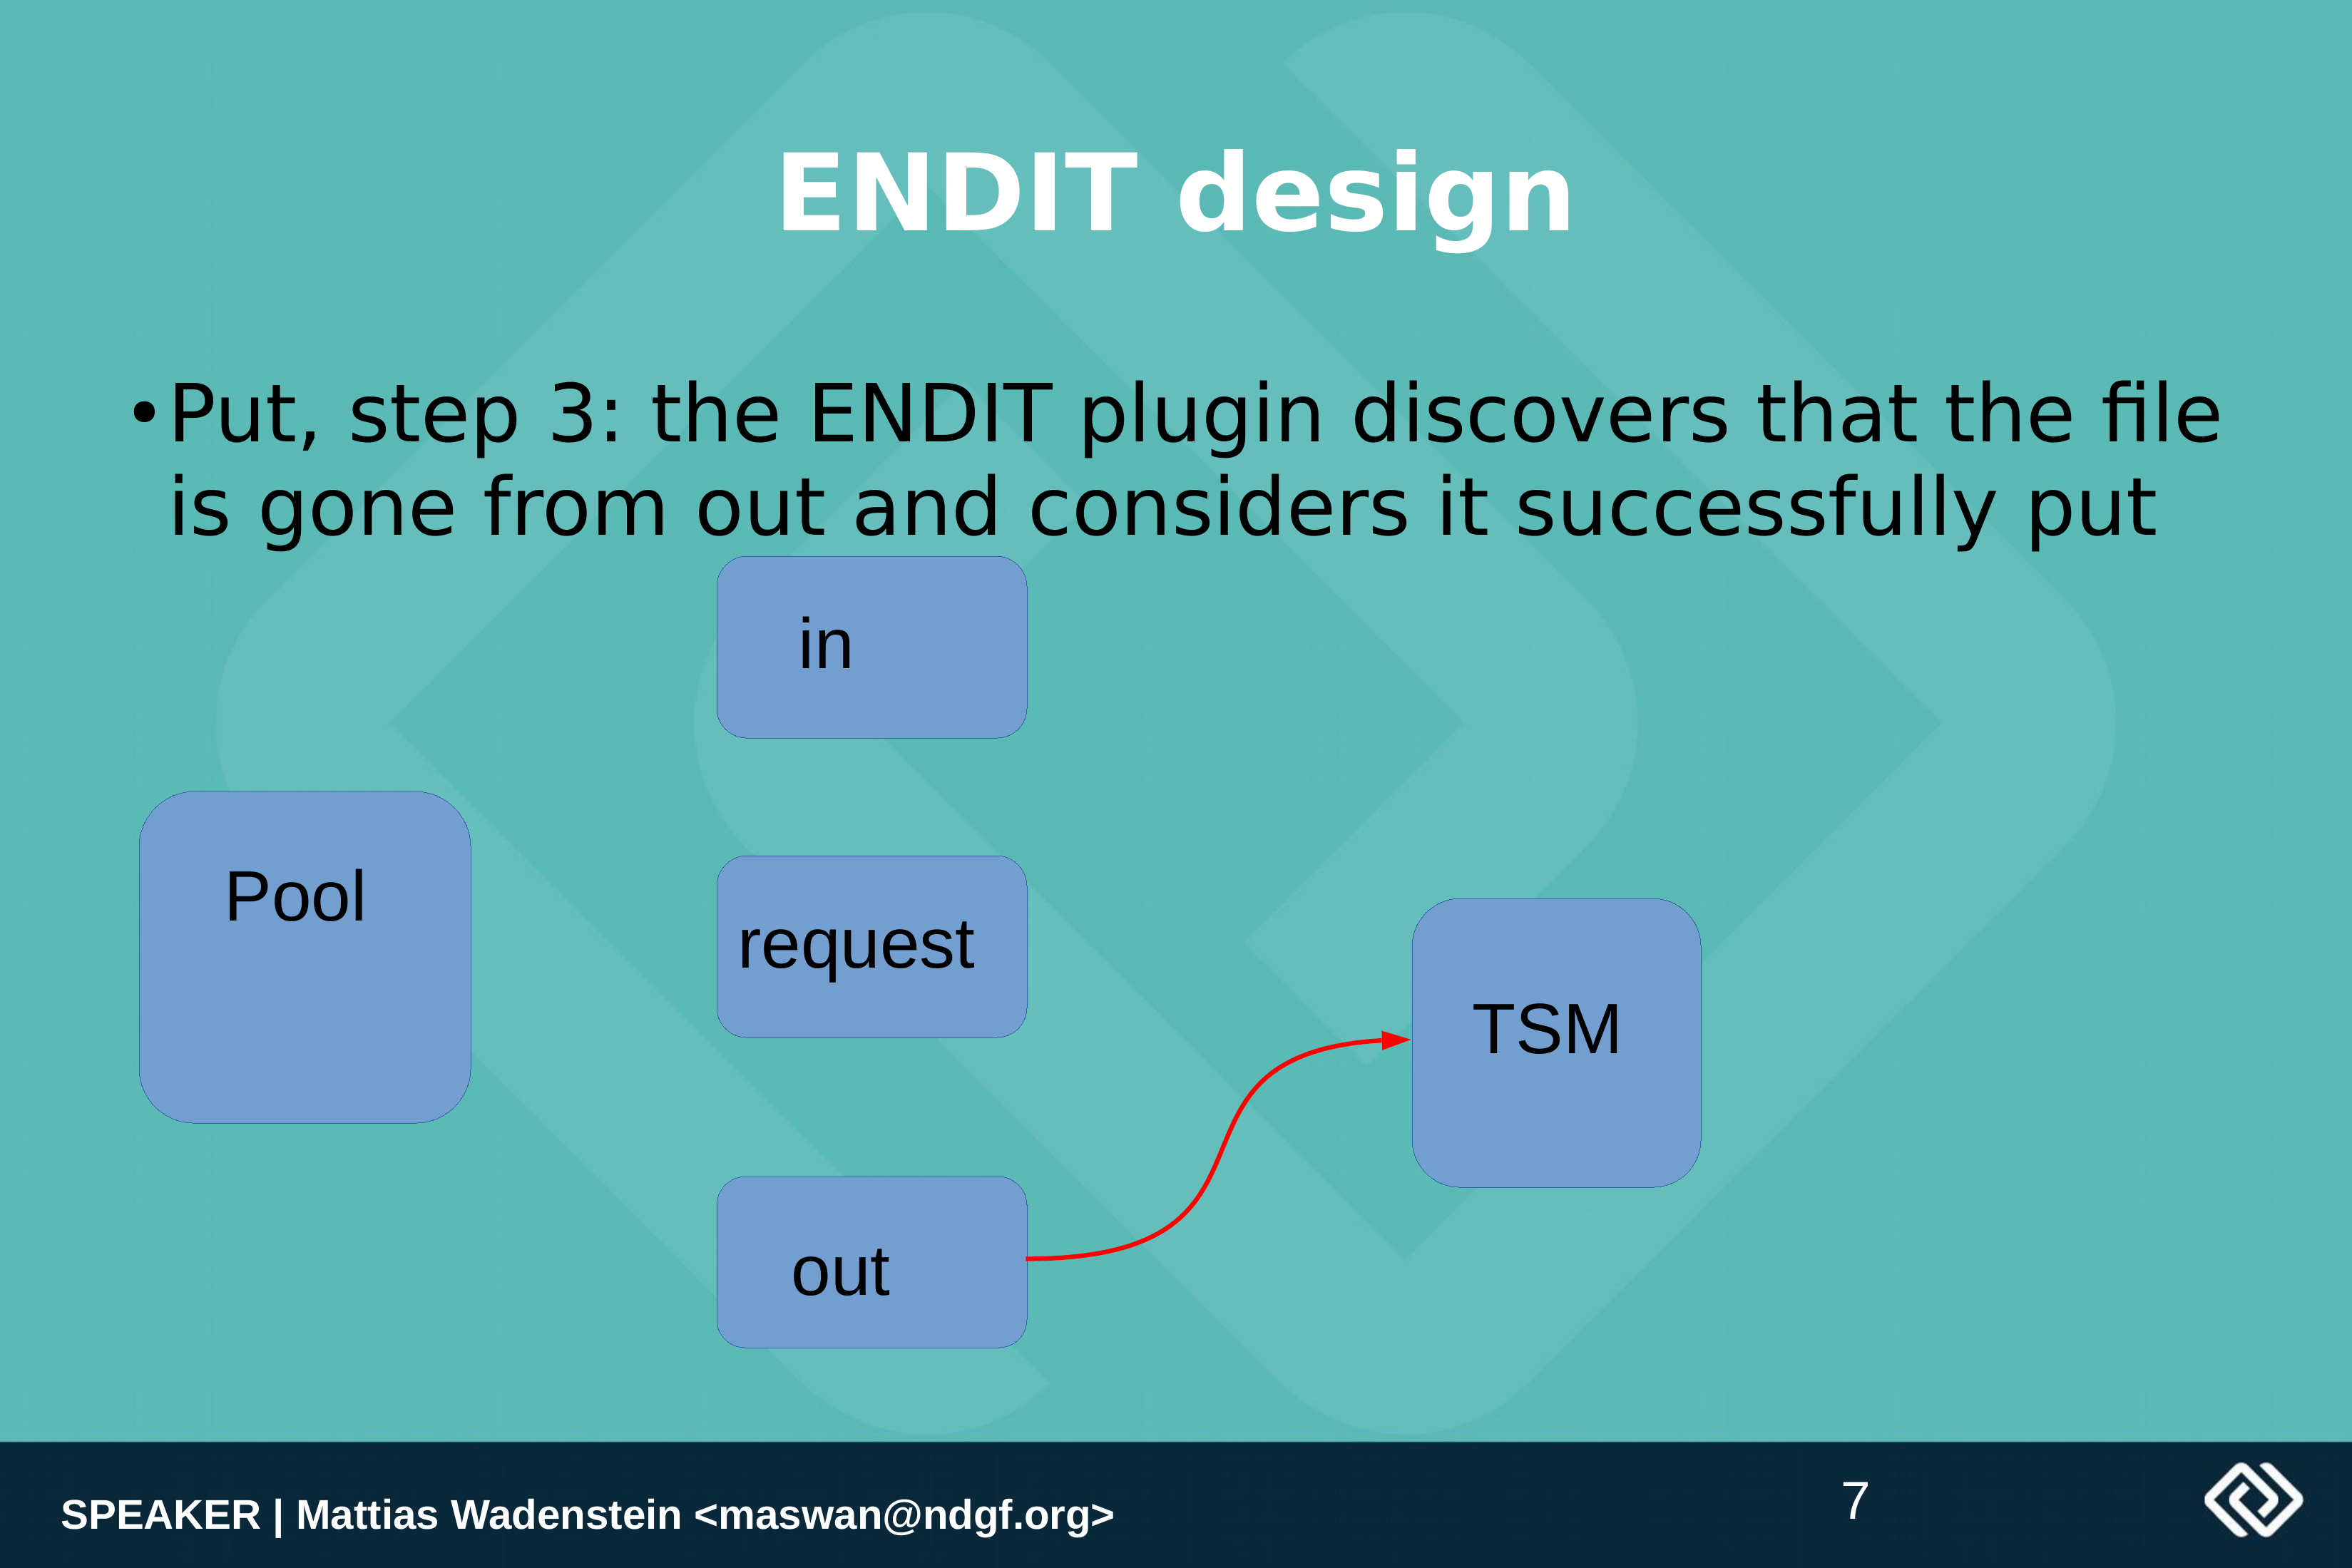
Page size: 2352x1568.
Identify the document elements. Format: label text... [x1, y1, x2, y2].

text_box [717, 856, 1028, 1030]
text_box [139, 791, 471, 1124]
text_box request [727, 898, 1028, 1069]
text_box [717, 556, 1028, 739]
text_box [717, 1177, 1028, 1348]
title ENDIT design [117, 62, 2234, 324]
text_box [1412, 898, 1702, 1188]
text_box Pool [214, 851, 378, 942]
picture [0, 1445, 2352, 1568]
text_box TSM [1462, 984, 1634, 1075]
list Put, step 3: the ENDIT plugin discovers that the file is gone from out and considers it successfully put [117, 367, 2234, 1276]
text_box out [781, 1225, 901, 1316]
picture [0, 0, 2352, 1442]
text_box in [788, 599, 953, 717]
